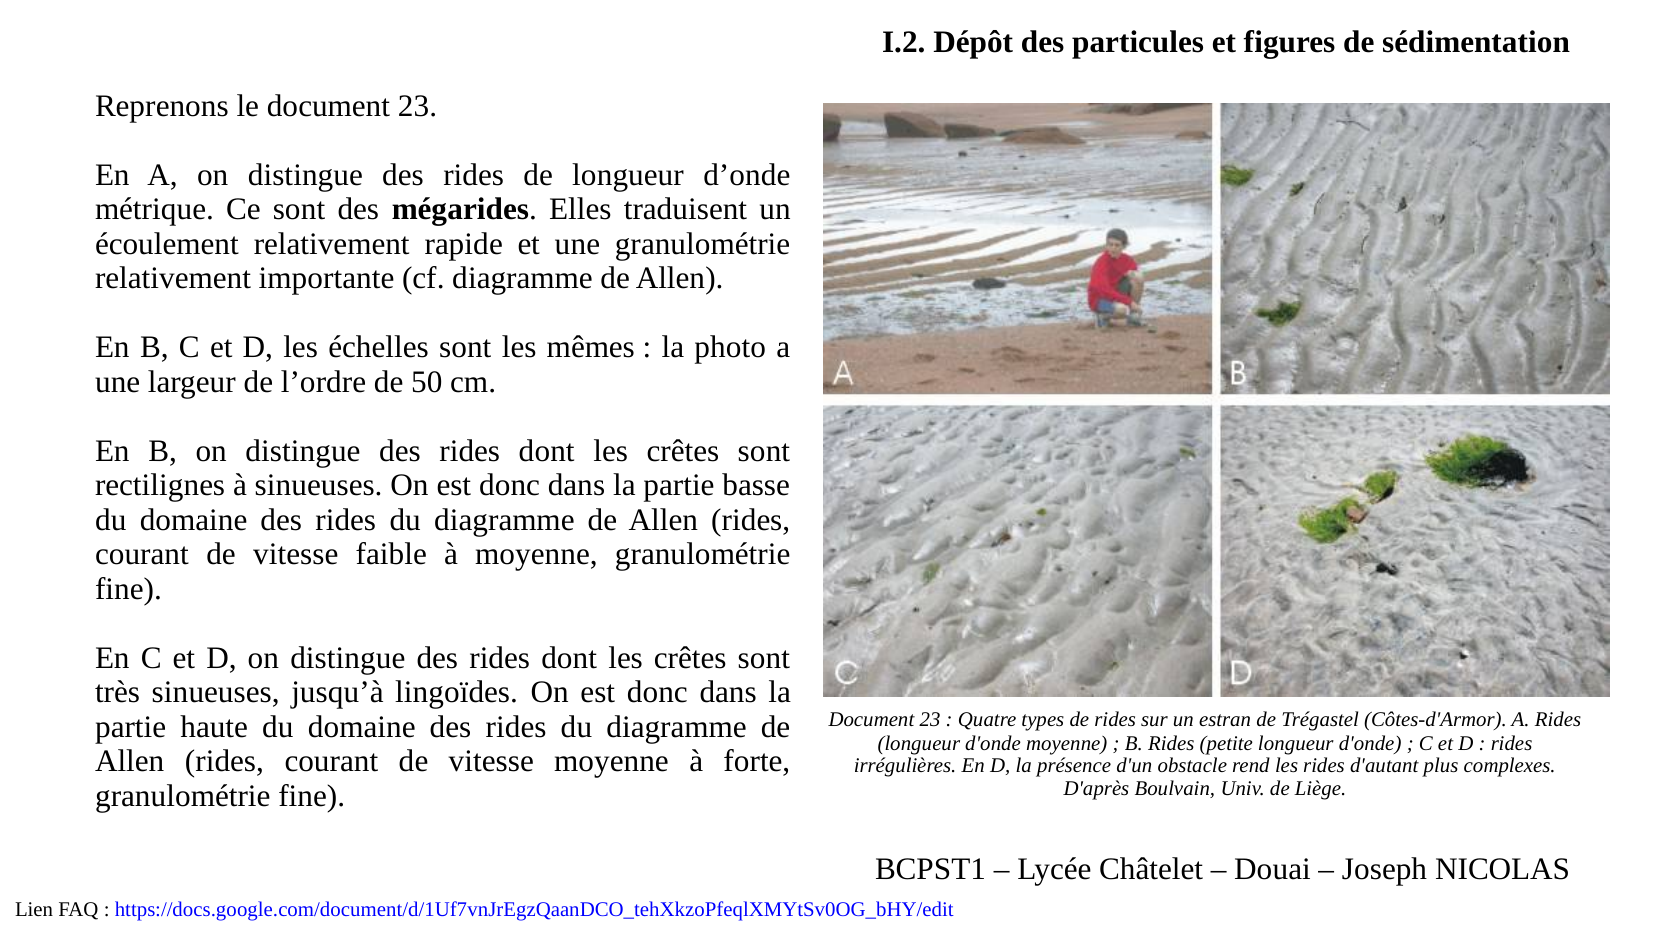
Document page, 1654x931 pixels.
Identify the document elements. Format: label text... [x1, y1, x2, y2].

text_box Document 23 : Quatre types de rides sur un estran de Trégastel (Côtes-d'Armor). A. Rides (longueur d'onde moyenne) ; B. Rides (petite longueur d'onde) ; C et D : rides irrégulières. En D, la présence d'un obstacle rend les rides d'autant plus complexes. D'après Boulvain, Univ. de Liège. [826, 708, 1584, 815]
text_box Lien FAQ : https://docs.google.com/document/d/1Uf7vnJrEgzQaanDCO_tehXkzoPfeqlXMYtSv0OG_bHY/edit [0, 897, 993, 931]
text_box BCPST1 – Lycée Châtelet – Douai – Joseph NICOLAS [637, 832, 1571, 905]
text_box Reprenons le document 23. En A, on distingue des rides de longueur d’onde métrique. Ce sont des mégarides. Elles traduisent un écoulement relativement rapide et une granulométrie relativement importante (cf. diagramme de Allen). En B, C et D, les échelles sont les mêmes : la photo a une largeur de l’ordre de 50 cm. En B, on distingue des rides dont les crêtes sont rectilignes à sinueuses. On est donc dans la partie basse du domaine des rides du diagramme de Allen (rides, courant de vitesse faible à moyenne, granulométrie fine). En C et D, on distingue des rides dont les crêtes sont très sinueuses, jusqu’à lingoïdes. On est donc dans la partie haute du domaine des rides du diagramme de Allen (rides, courant de vitesse moyenne à forte, granulométrie fine). [95, 88, 792, 813]
text_box I.2. Dépôt des particules et figures de sédimentation [637, 5, 1571, 78]
picture [823, 103, 1610, 697]
